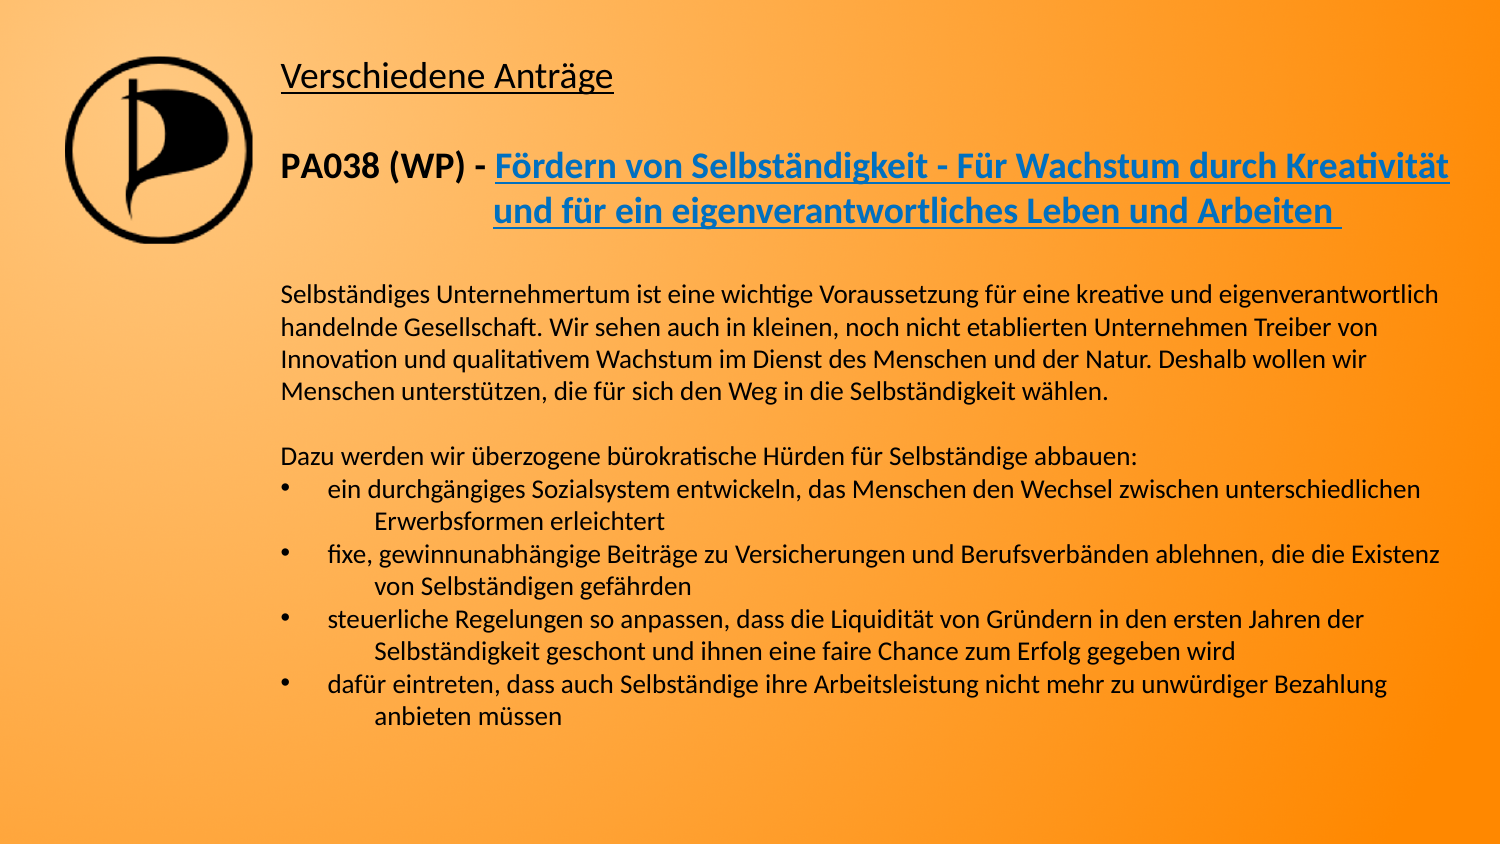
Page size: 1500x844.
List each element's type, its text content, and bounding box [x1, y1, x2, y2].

picture [0, 0, 1500, 844]
text_box Verschiedene Anträge PA038 (WP) - Fördern von Selbständigkeit - Für Wachstum durch Kreativität und für ein eigenverantwortliches Leben und Arbeiten Selbständiges Unternehmertum ist eine wichtige Voraussetzung für eine kreative und eigenverantwortlich handelnde Gesellschaft. Wir sehen auch in kleinen, noch nicht etablierten Unternehmen Treiber von Innovation und qualitativem Wachstum im Dienst des Menschen und der Natur. Deshalb wollen wir Menschen unterstützen, die für sich den Weg in die Selbständigkeit wählen. Dazu werden wir überzogene bürokratische Hürden für Selbständige abbauen: ein durchgängiges Sozialsystem entwickeln, das Menschen den Wechsel zwischen unterschiedlichen Erwerbsformen erleichtert fixe, gewinnunabhängige Beiträge zu Versicherungen und Berufsverbänden ablehnen, die die Existenz von Selbständigen gefährden steuerliche Regelungen so anpassen, dass die Liquidität von Gründern in den ersten Jahren der Selbständigkeit geschont und ihnen eine faire Chance zum Erfolg gegeben wird dafür eintreten, dass auch Selbständige ihre Arbeitsleistung nicht mehr zu unwürdiger Bezahlung anbieten müssen [265, 43, 1500, 844]
